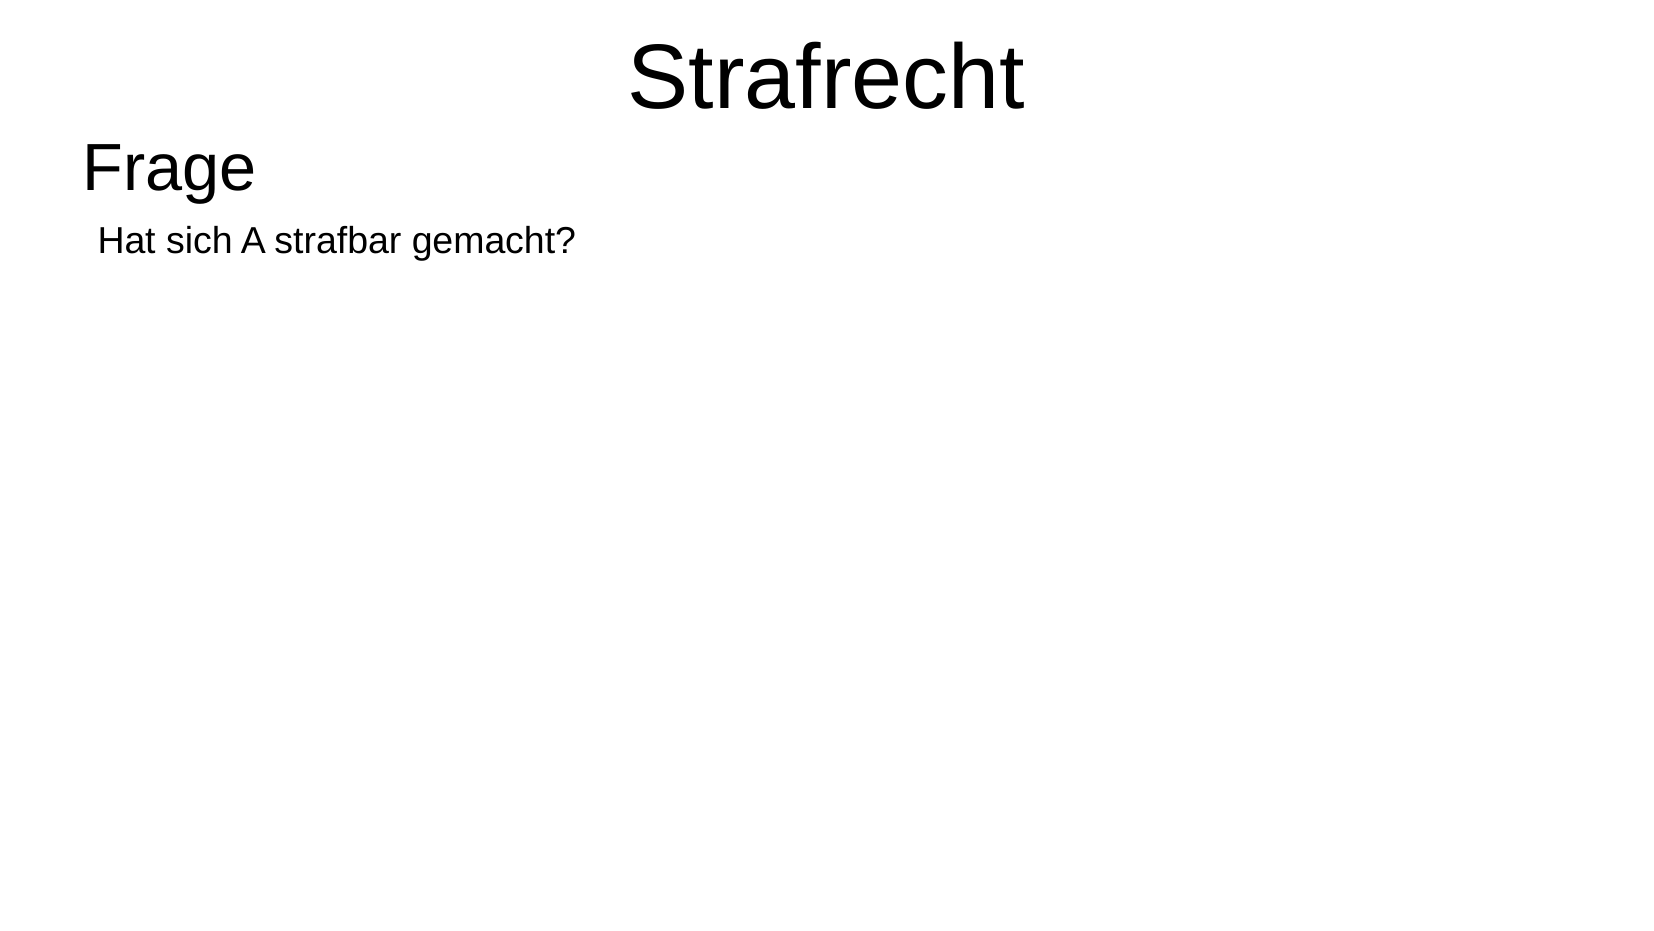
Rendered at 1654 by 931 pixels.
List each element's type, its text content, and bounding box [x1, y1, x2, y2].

list Frage [82, 129, 1571, 212]
text_box Hat sich A strafbar gemacht? [82, 212, 1571, 839]
title Strafrecht [82, 23, 1571, 129]
